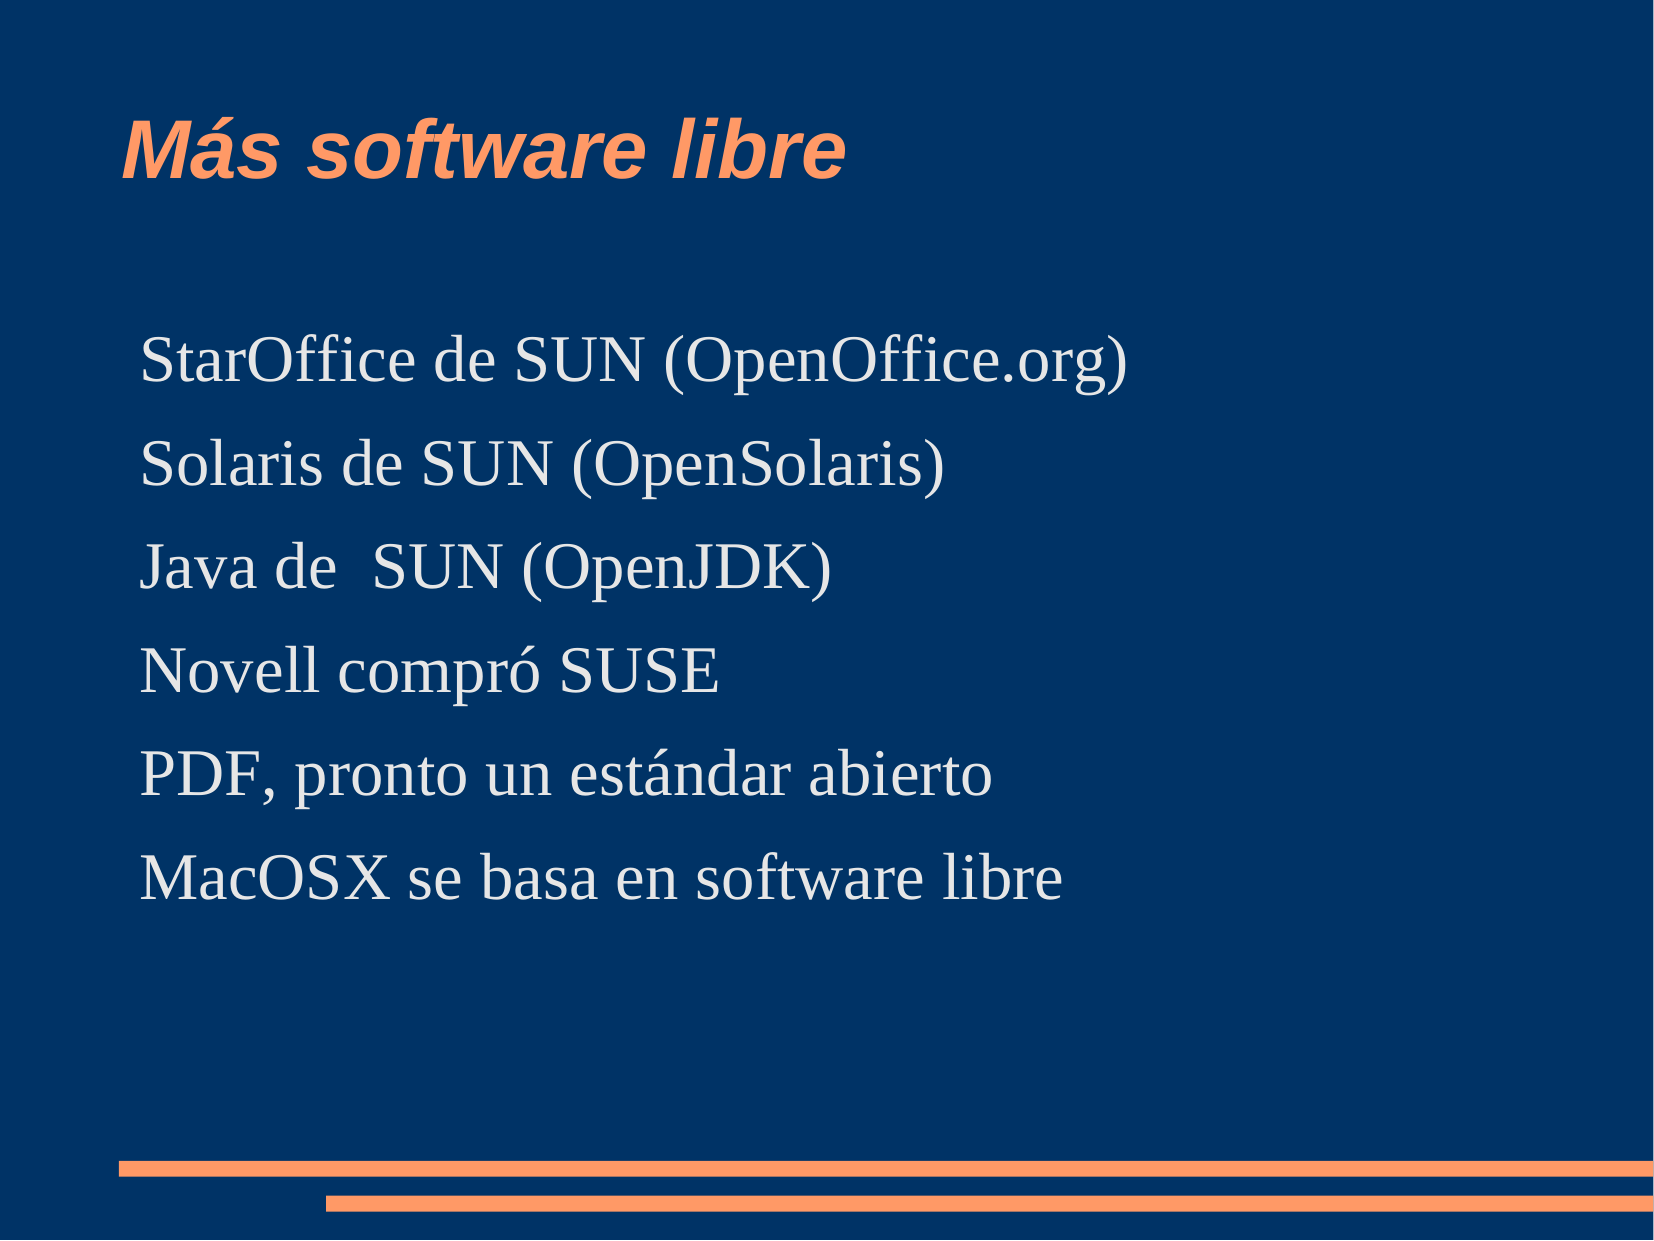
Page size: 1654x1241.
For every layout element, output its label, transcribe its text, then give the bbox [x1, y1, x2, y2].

list StarOffice de SUN (OpenOffice.org) Solaris de SUN (OpenSolaris) Java de SUN (OpenJDK) Novell compró SUSE PDF, pronto un estándar abierto MacOSX se basa en software libre [121, 322, 1561, 1118]
title Más software libre [121, 53, 1534, 246]
